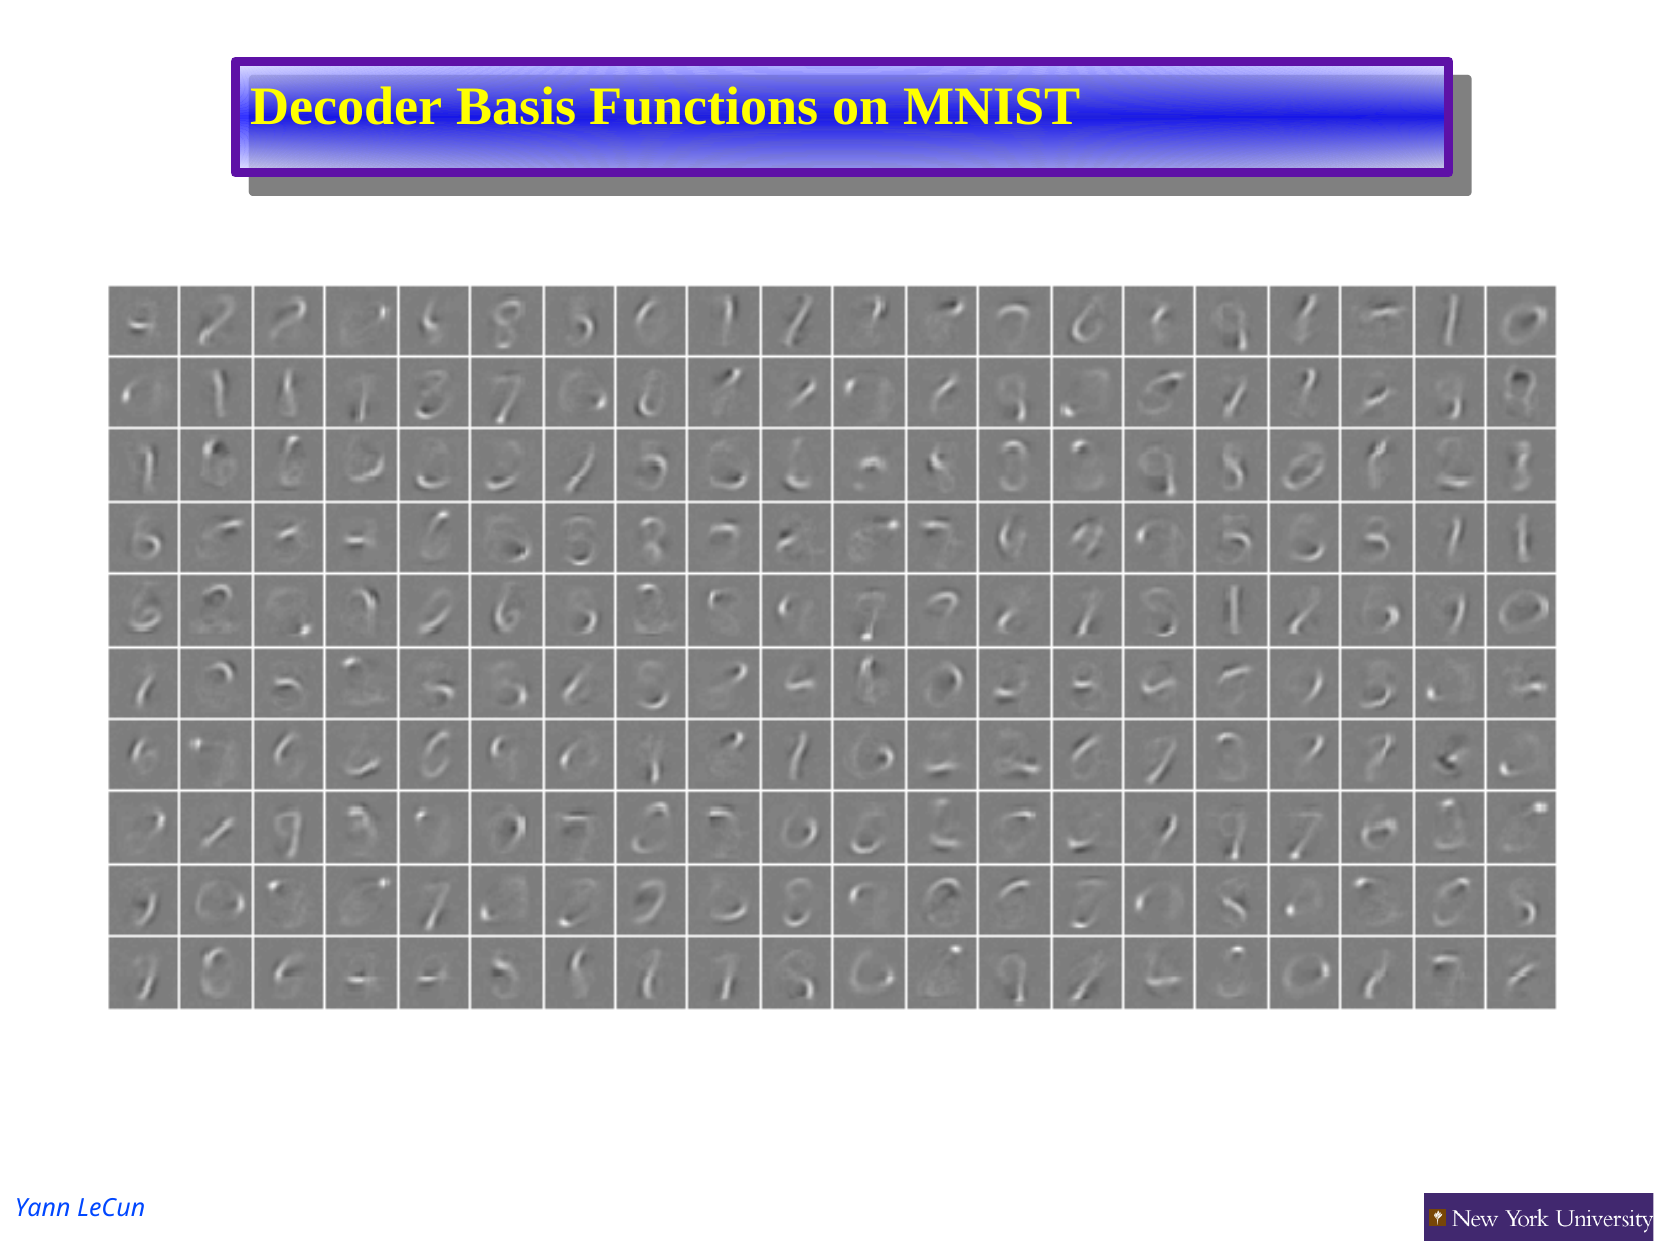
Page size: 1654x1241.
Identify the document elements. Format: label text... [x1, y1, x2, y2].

picture [107, 282, 1559, 1012]
picture [1424, 1193, 1654, 1241]
text_box Decoder Basis Functions on MNIST [235, 61, 1449, 173]
